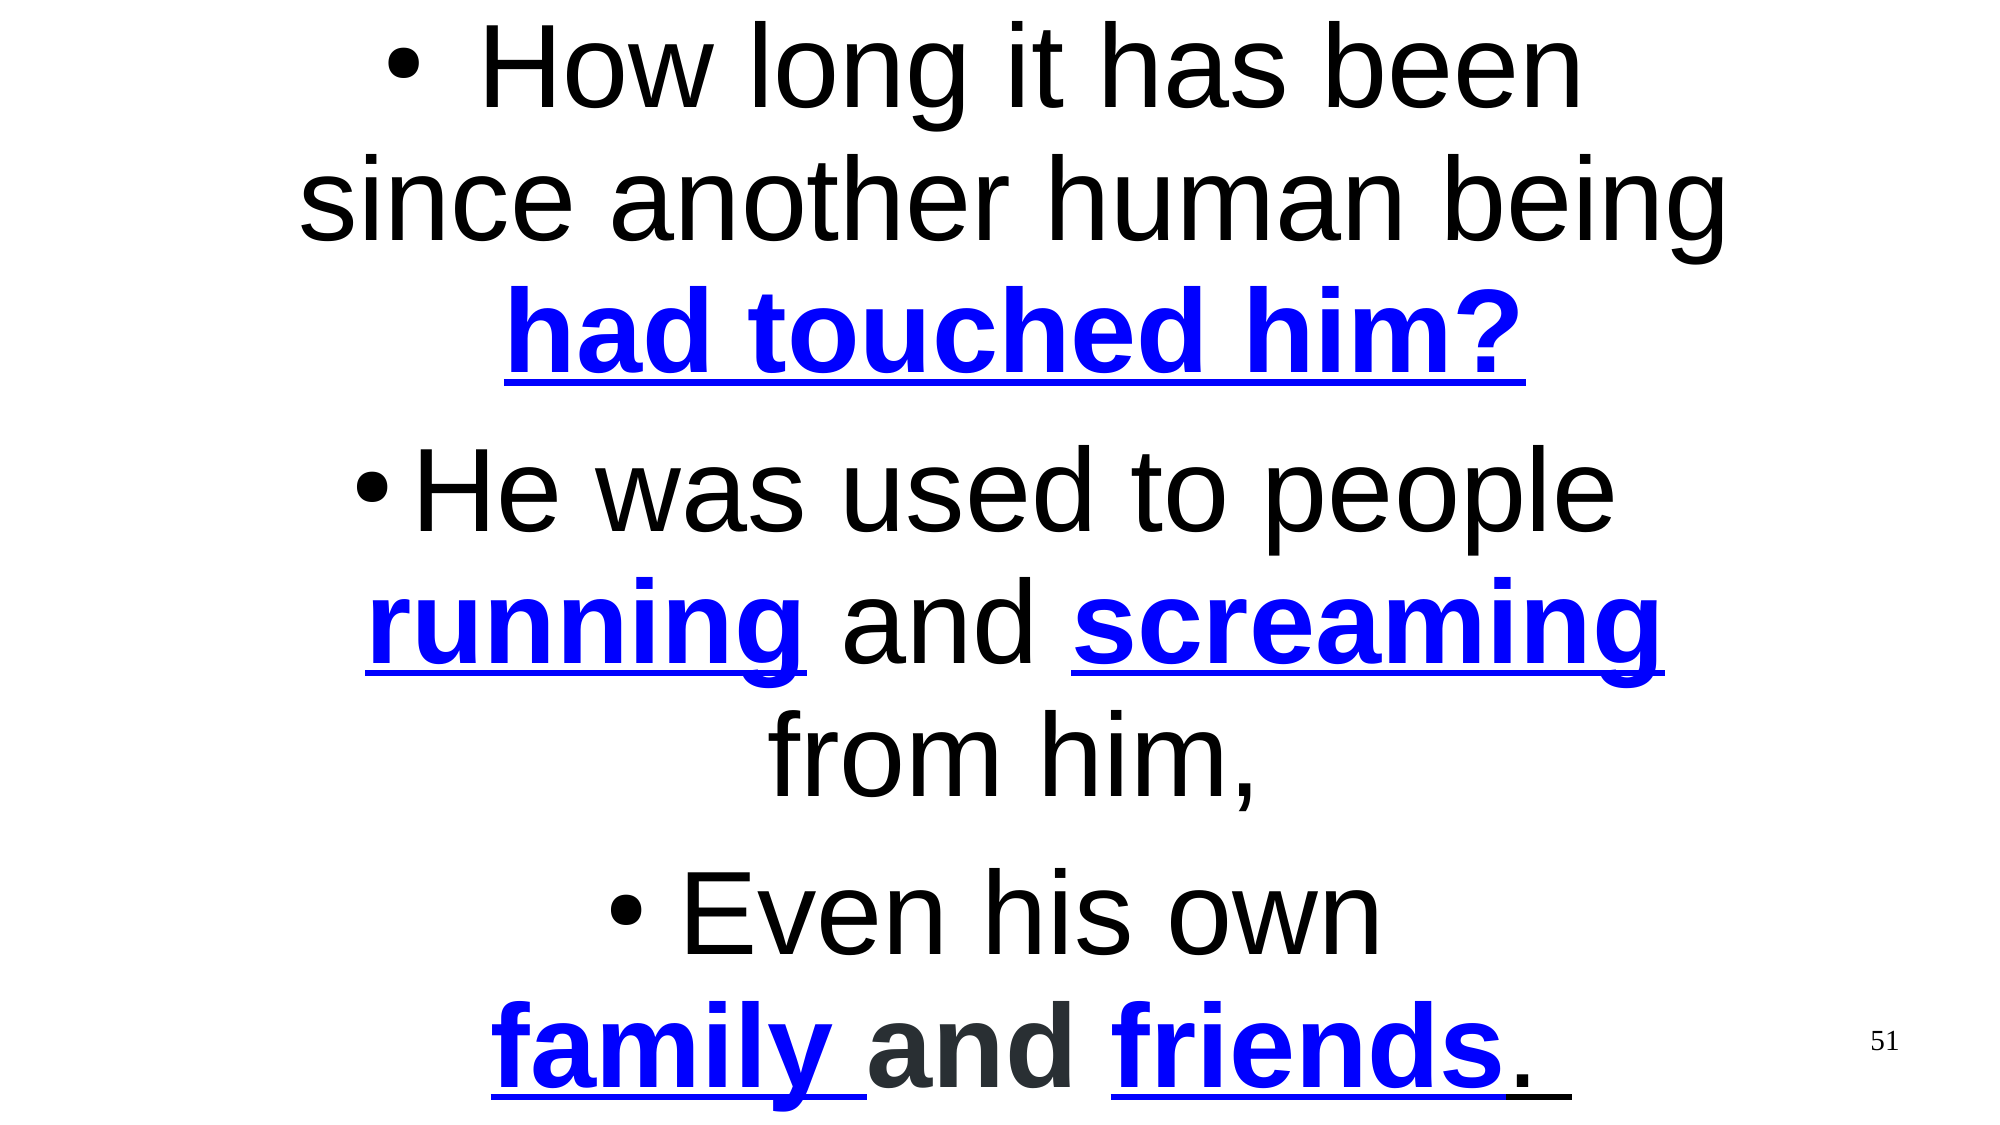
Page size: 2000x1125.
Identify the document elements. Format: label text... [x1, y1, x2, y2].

list How long it has been since another human being had touched him? He was used to people running and screaming from him, Even his own family and friends. [0, 0, 1996, 1123]
